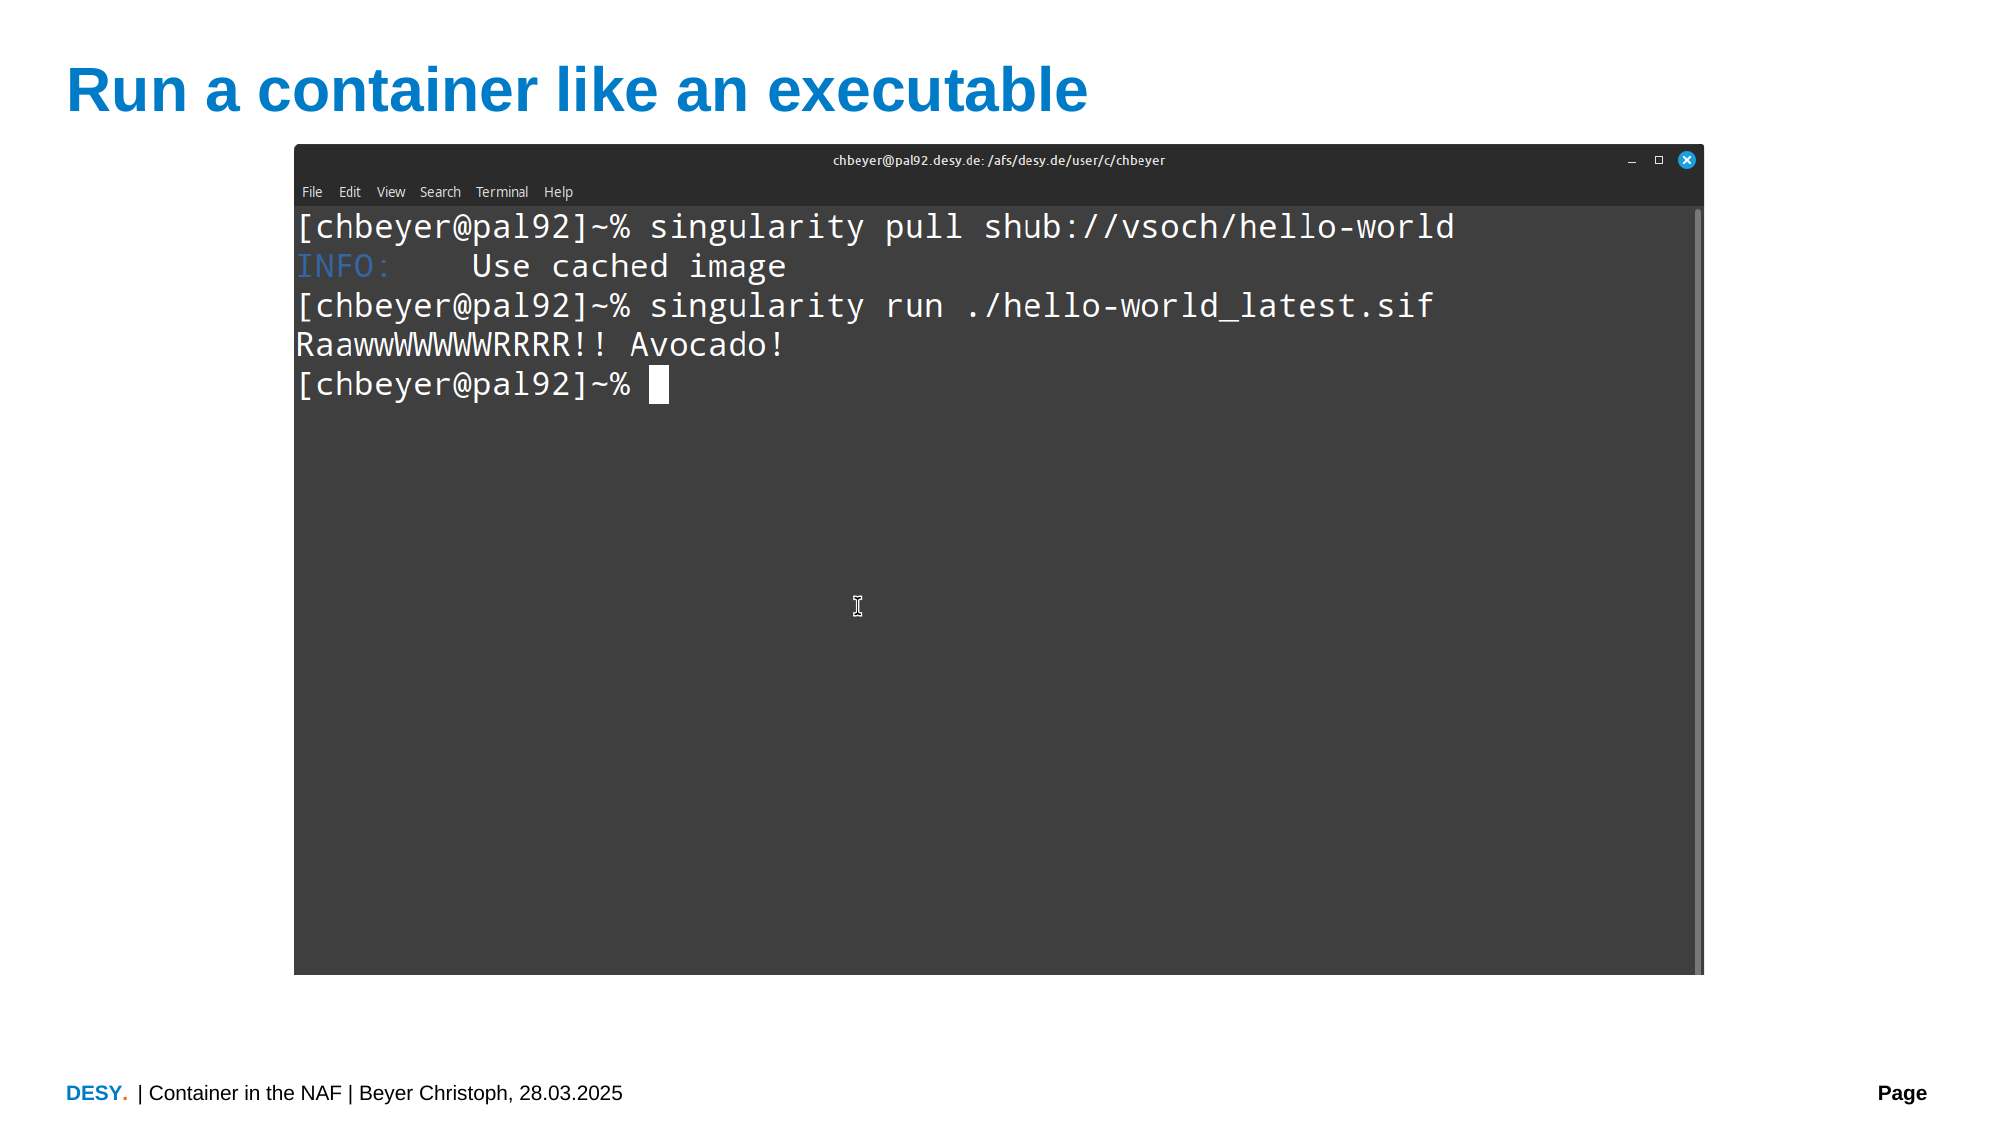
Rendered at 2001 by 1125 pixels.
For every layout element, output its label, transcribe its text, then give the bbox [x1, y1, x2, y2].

title Run a container like an executable [66, 57, 1933, 132]
picture [294, 144, 1705, 975]
